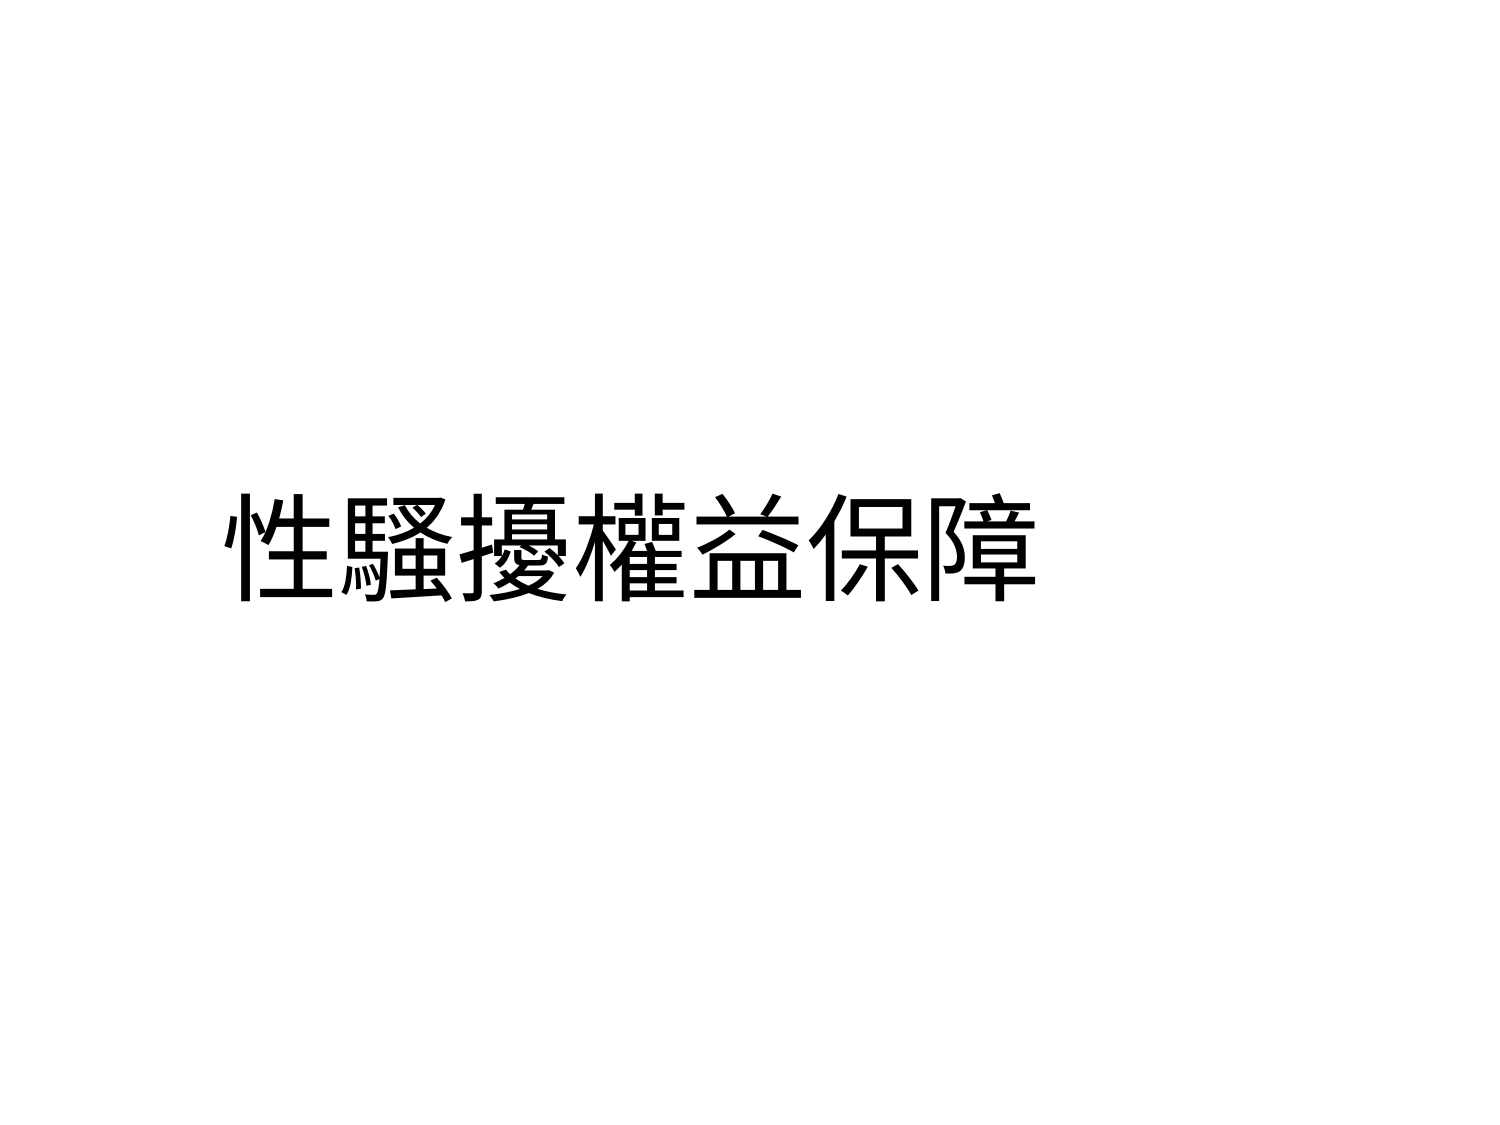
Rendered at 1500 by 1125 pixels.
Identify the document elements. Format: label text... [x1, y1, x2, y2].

list 性騷擾權益保障 [206, 468, 1365, 627]
